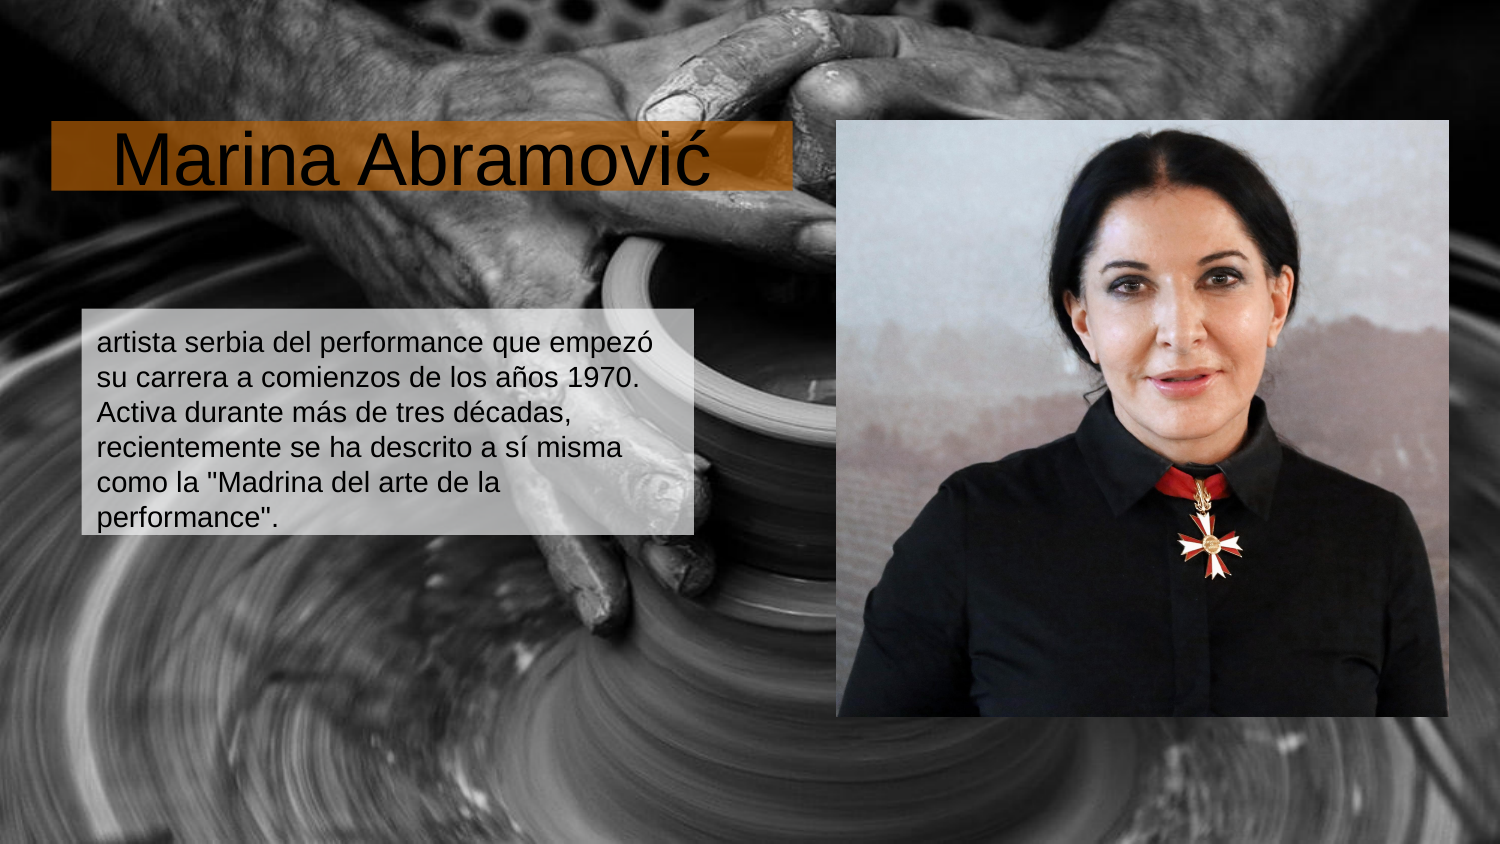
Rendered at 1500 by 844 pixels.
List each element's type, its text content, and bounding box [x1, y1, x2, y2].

title Marina Abramović [51, 121, 793, 191]
picture [0, 0, 1500, 844]
text_box artista serbia del performance​ que empezó su carrera a comienzos de los años 1970. Activa durante más de tres décadas, recientemente se ha descrito a sí misma como la "Madrina del arte de la performance". [81, 308, 694, 535]
